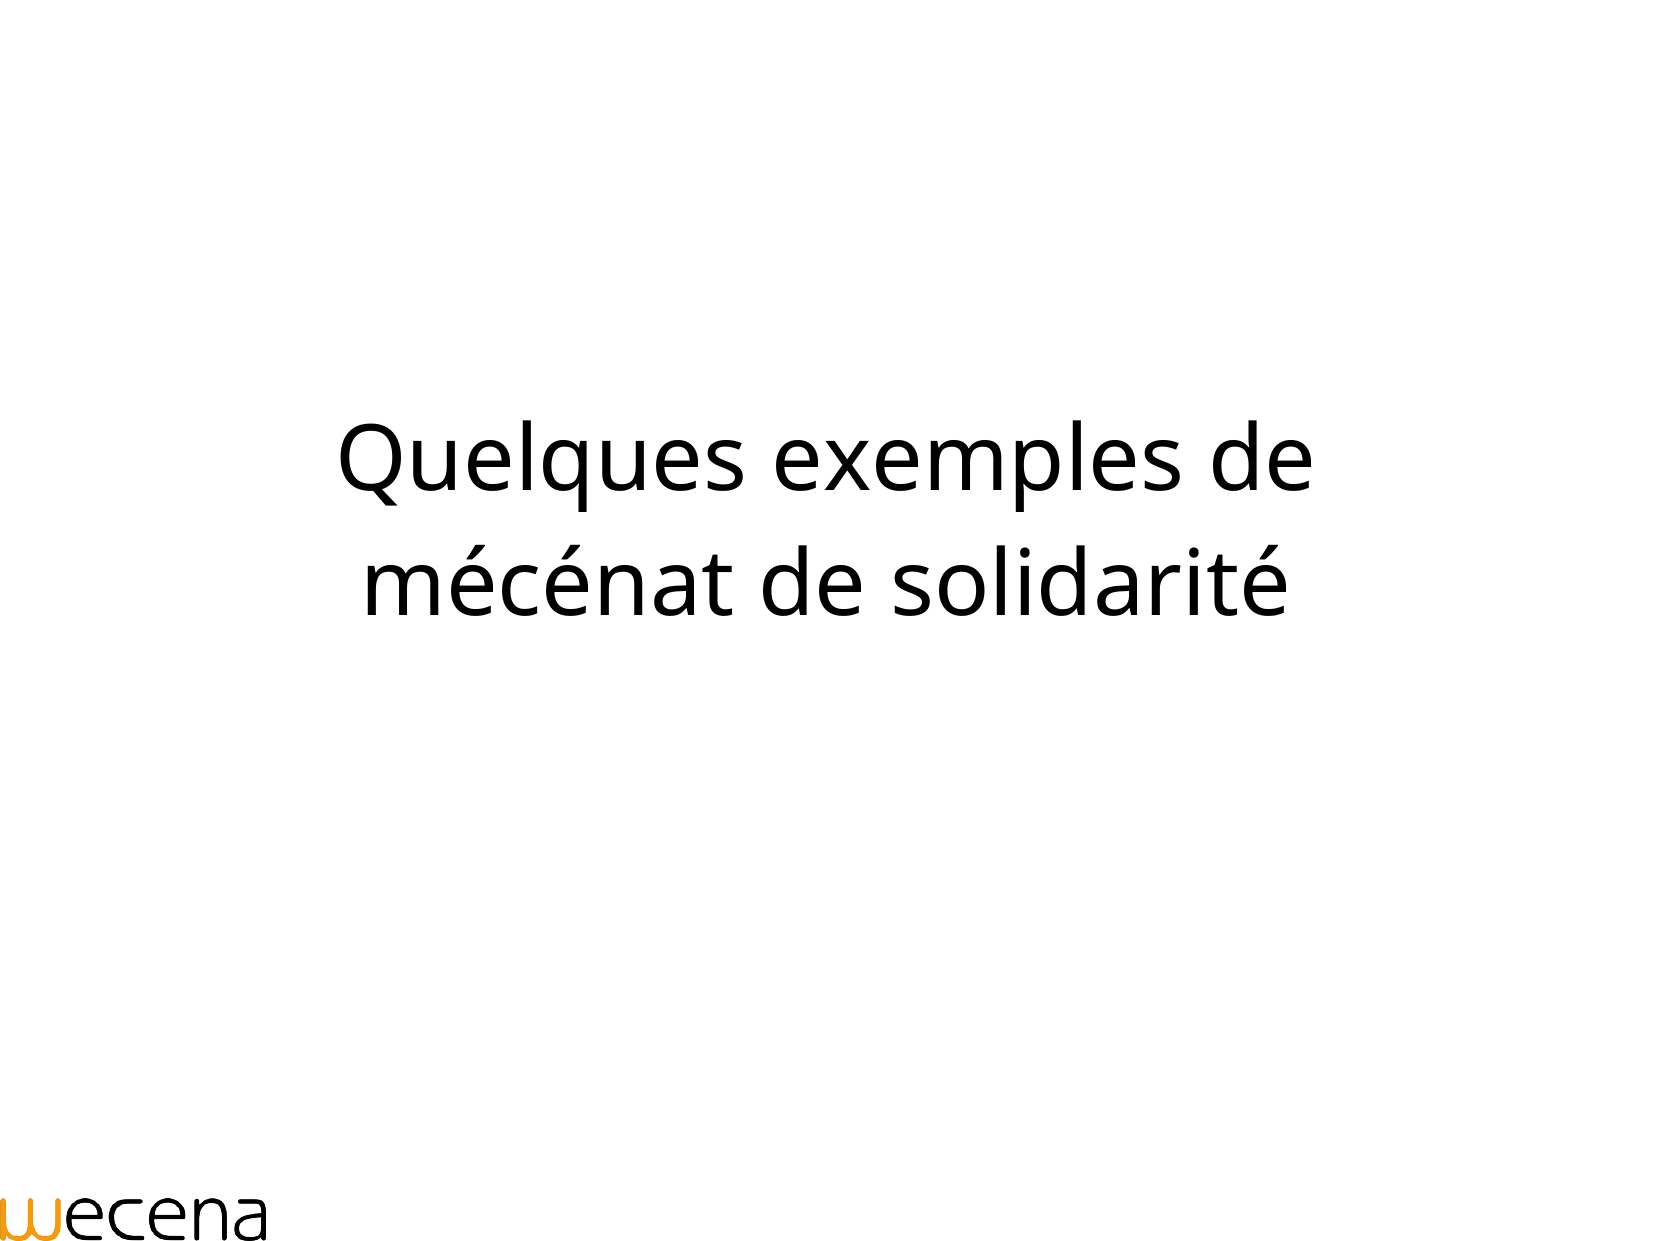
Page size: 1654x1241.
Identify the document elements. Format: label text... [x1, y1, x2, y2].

picture [0, 1198, 266, 1241]
title Quelques exemples de mécénat de solidarité [123, 363, 1530, 673]
